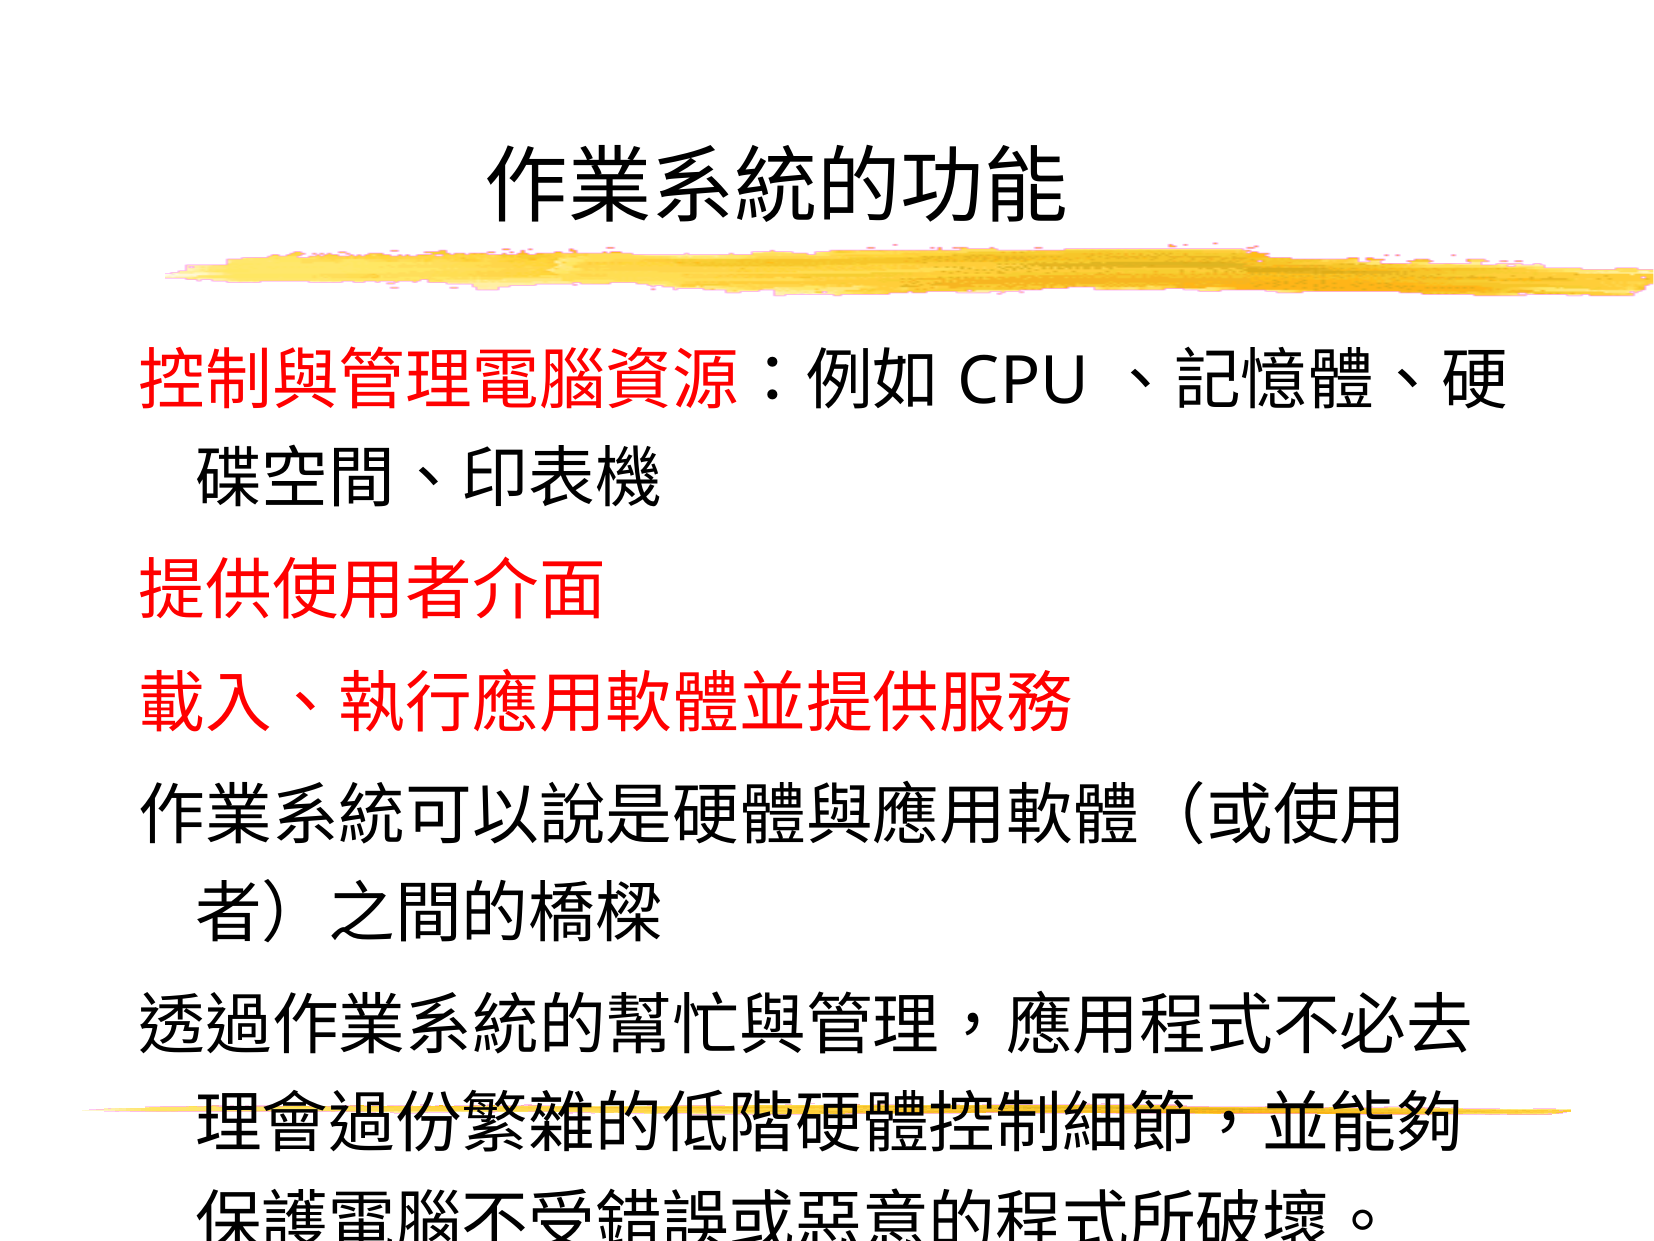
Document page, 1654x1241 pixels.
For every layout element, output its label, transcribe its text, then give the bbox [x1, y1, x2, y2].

picture [1530, 1102, 1571, 1117]
list 控制與管理電腦資源：例如CPU、記憶體、硬碟空間、印表機 提供使用者介面 載入、執行應用軟體並提供服務 作業系統可以說是硬體與應用軟體（或使用者）之間的橋樑 透過作業系統的幫忙與管理，應用程式不必去理會過份繁雜的低階硬體控制細節，並能夠保護電腦不受錯誤或惡意的程式所破壞。 [124, 316, 1530, 1143]
picture [165, 237, 1654, 308]
title 作業系統的功能 [73, 41, 1479, 249]
picture [82, 1102, 124, 1117]
